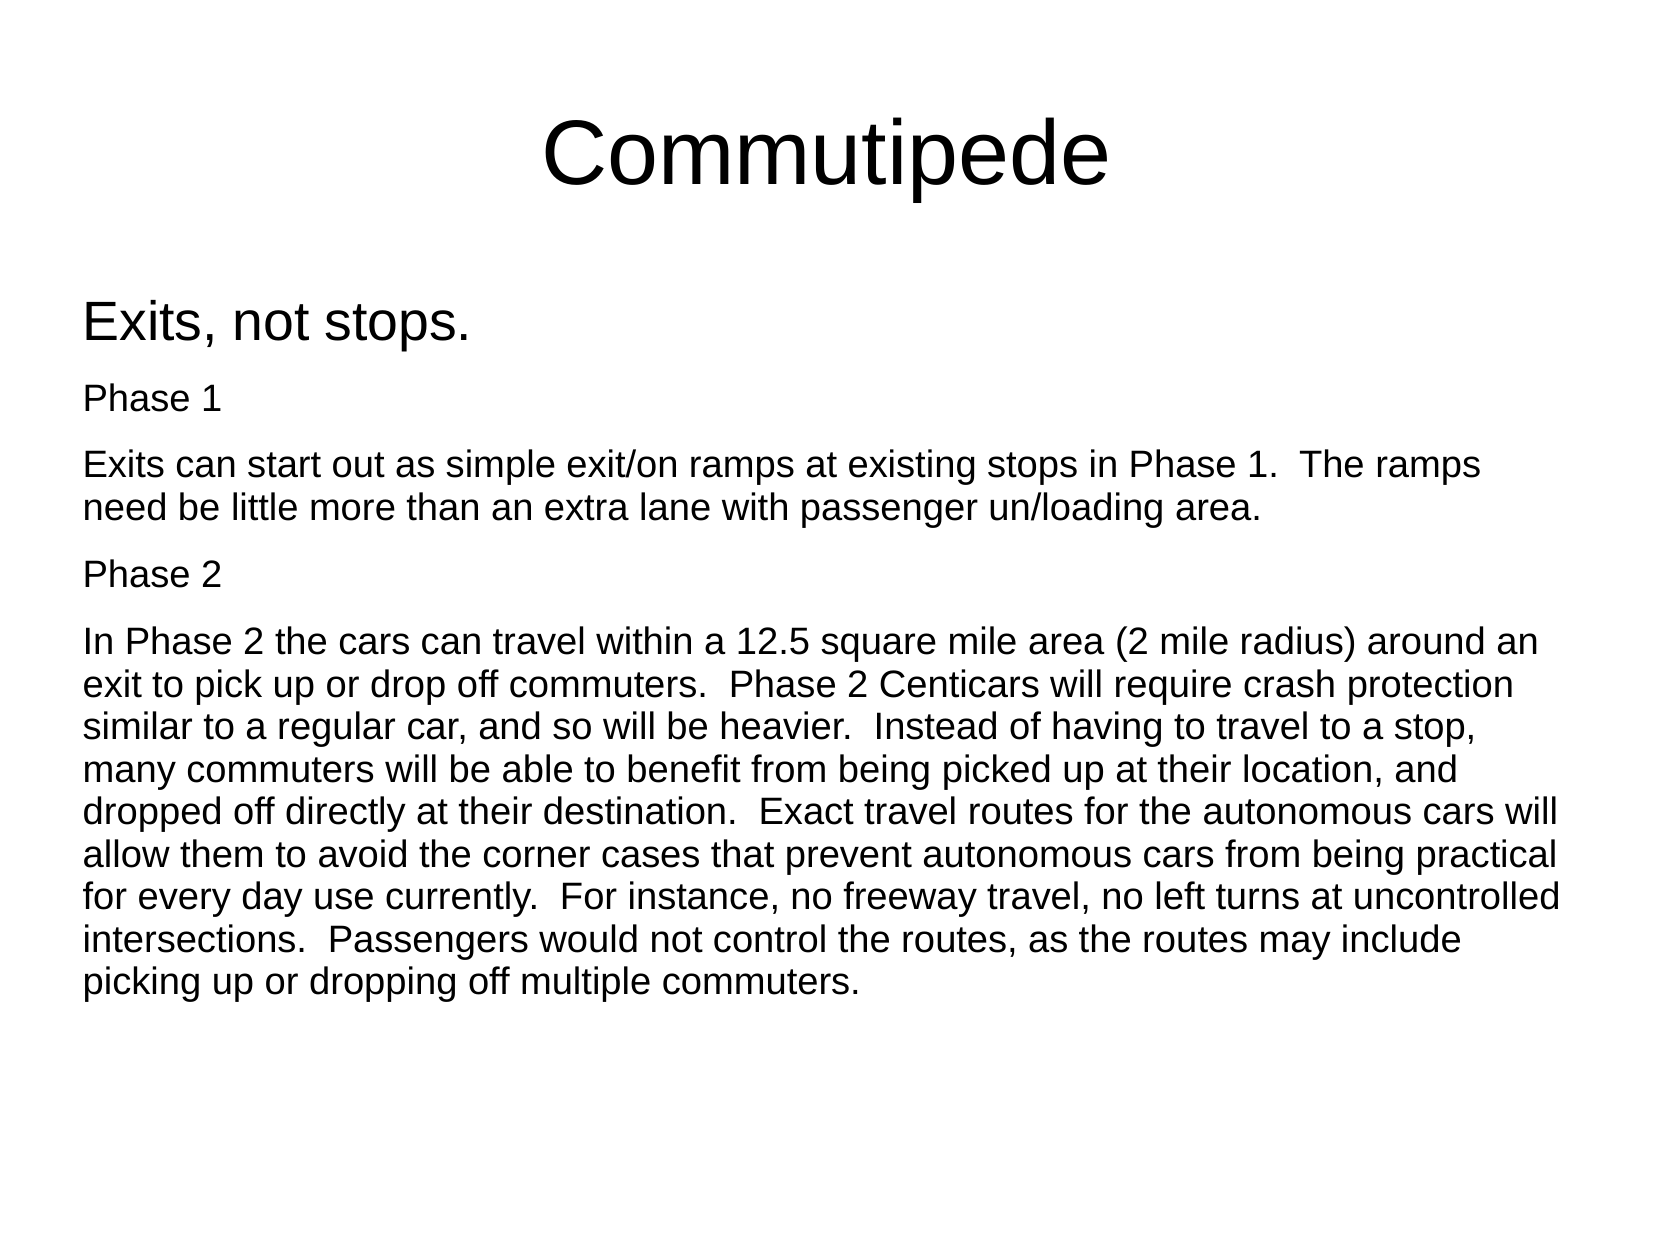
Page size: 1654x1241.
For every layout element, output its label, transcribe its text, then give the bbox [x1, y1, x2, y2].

title Commutipede [82, 49, 1571, 257]
list Exits, not stops. Phase 1 Exits can start out as simple exit/on ramps at existing stops in Phase 1. The ramps need be little more than an extra lane with passenger un/loading area. Phase 2 In Phase 2 the cars can travel within a 12.5 square mile area (2 mile radius) around an exit to pick up or drop off commuters. Phase 2 Centicars will require crash protection similar to a regular car, and so will be heavier. Instead of having to travel to a stop, many commuters will be able to benefit from being picked up at their location, and dropped off directly at their destination. Exact travel routes for the autonomous cars will allow them to avoid the corner cases that prevent autonomous cars from being practical for every day use currently. For instance, no freeway travel, no left turns at uncontrolled intersections. Passengers would not control the routes, as the routes may include picking up or dropping off multiple commuters. [82, 290, 1571, 1010]
